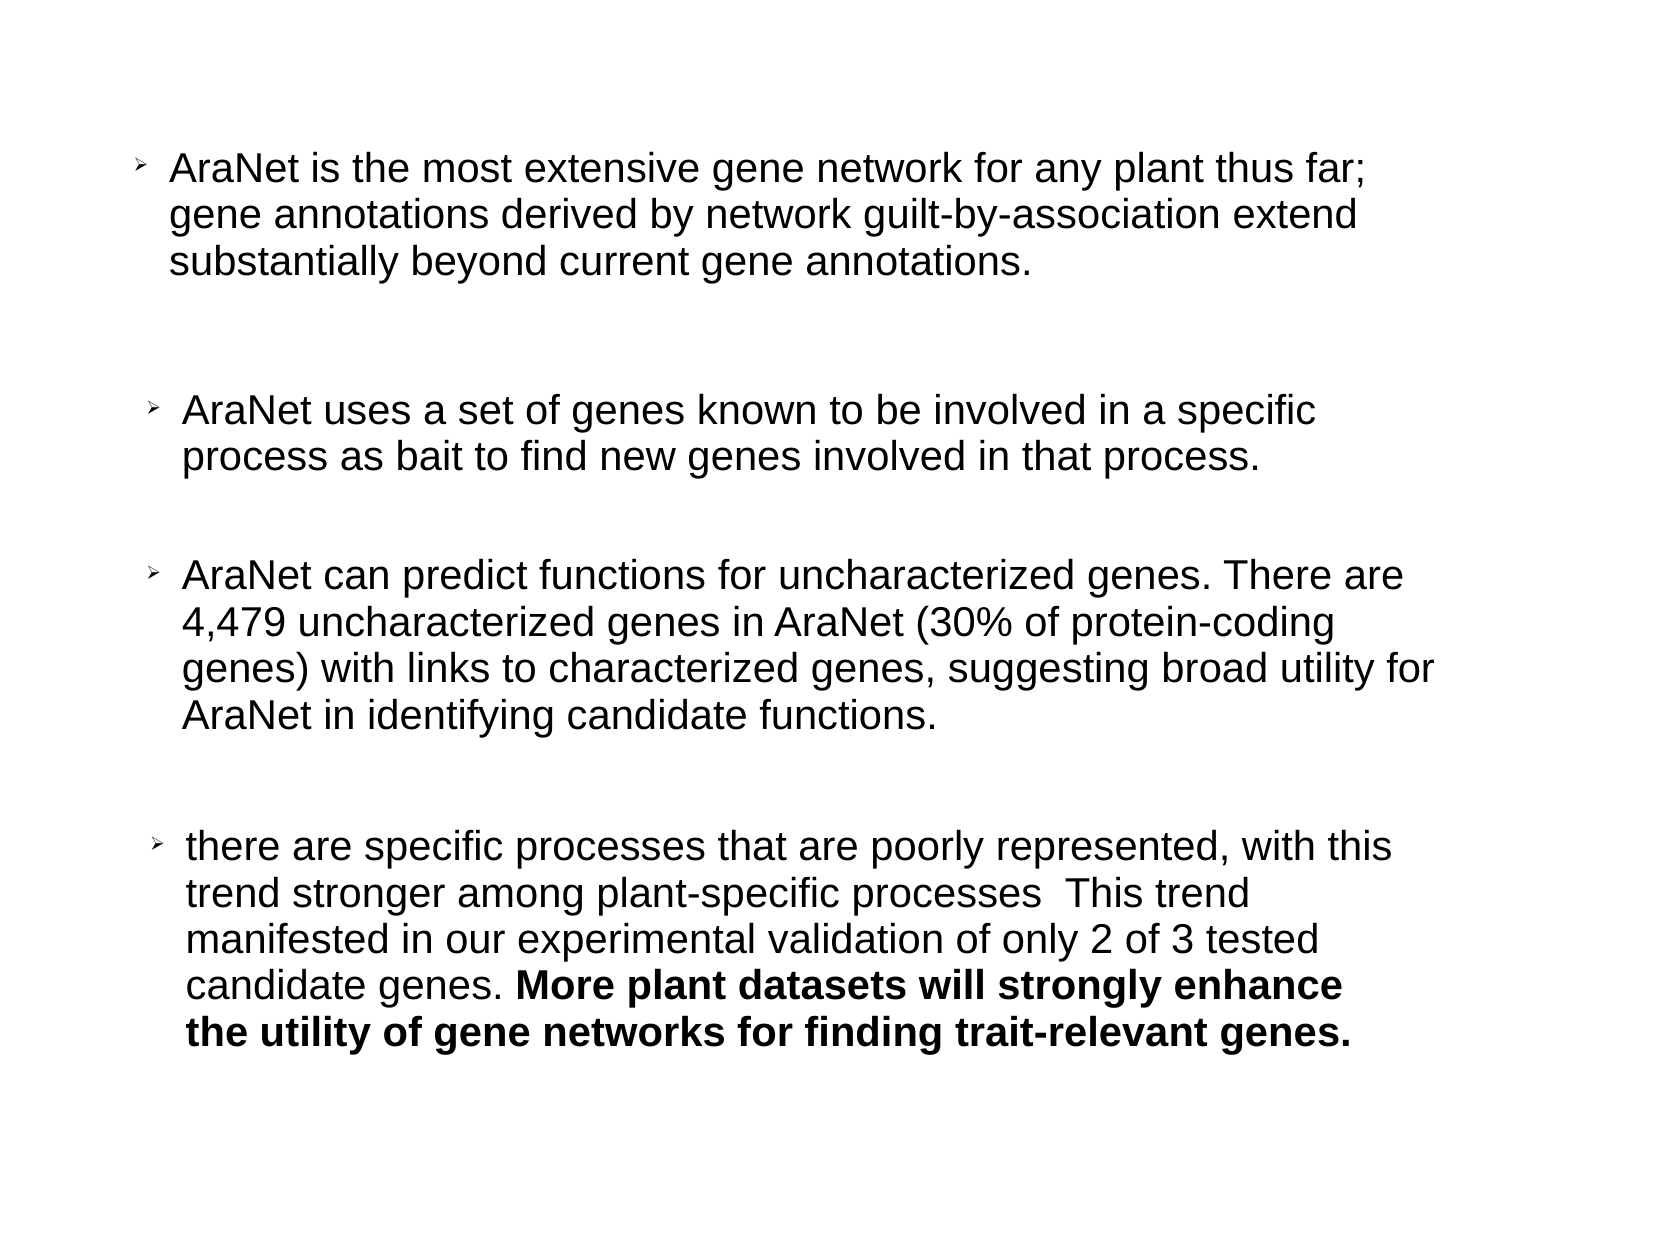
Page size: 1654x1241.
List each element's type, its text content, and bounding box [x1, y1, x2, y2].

text_box AraNet can predict functions for uncharacterized genes. There are 4,479 uncharacterized genes in AraNet (30% of protein-coding genes) with links to characterized genes, suggesting broad utility for AraNet in identifying candidate functions. [96, 544, 1451, 752]
text_box AraNet uses a set of genes known to be involved in a specific process as bait to find new genes involved in that process. [96, 379, 1451, 491]
text_box there are specific processes that are poorly represented, with this trend stronger among plant-specific processes This trend manifested in our experimental validation of only 2 of 3 tested candidate genes. More plant datasets will strongly enhance the utility of gene networks for finding trait-relevant genes. [99, 815, 1414, 1071]
text_box AraNet is the most extensive gene network for any plant thus far; gene annotations derived by network guilt-by-association extend substantially beyond current gene annotations. [83, 136, 1439, 296]
